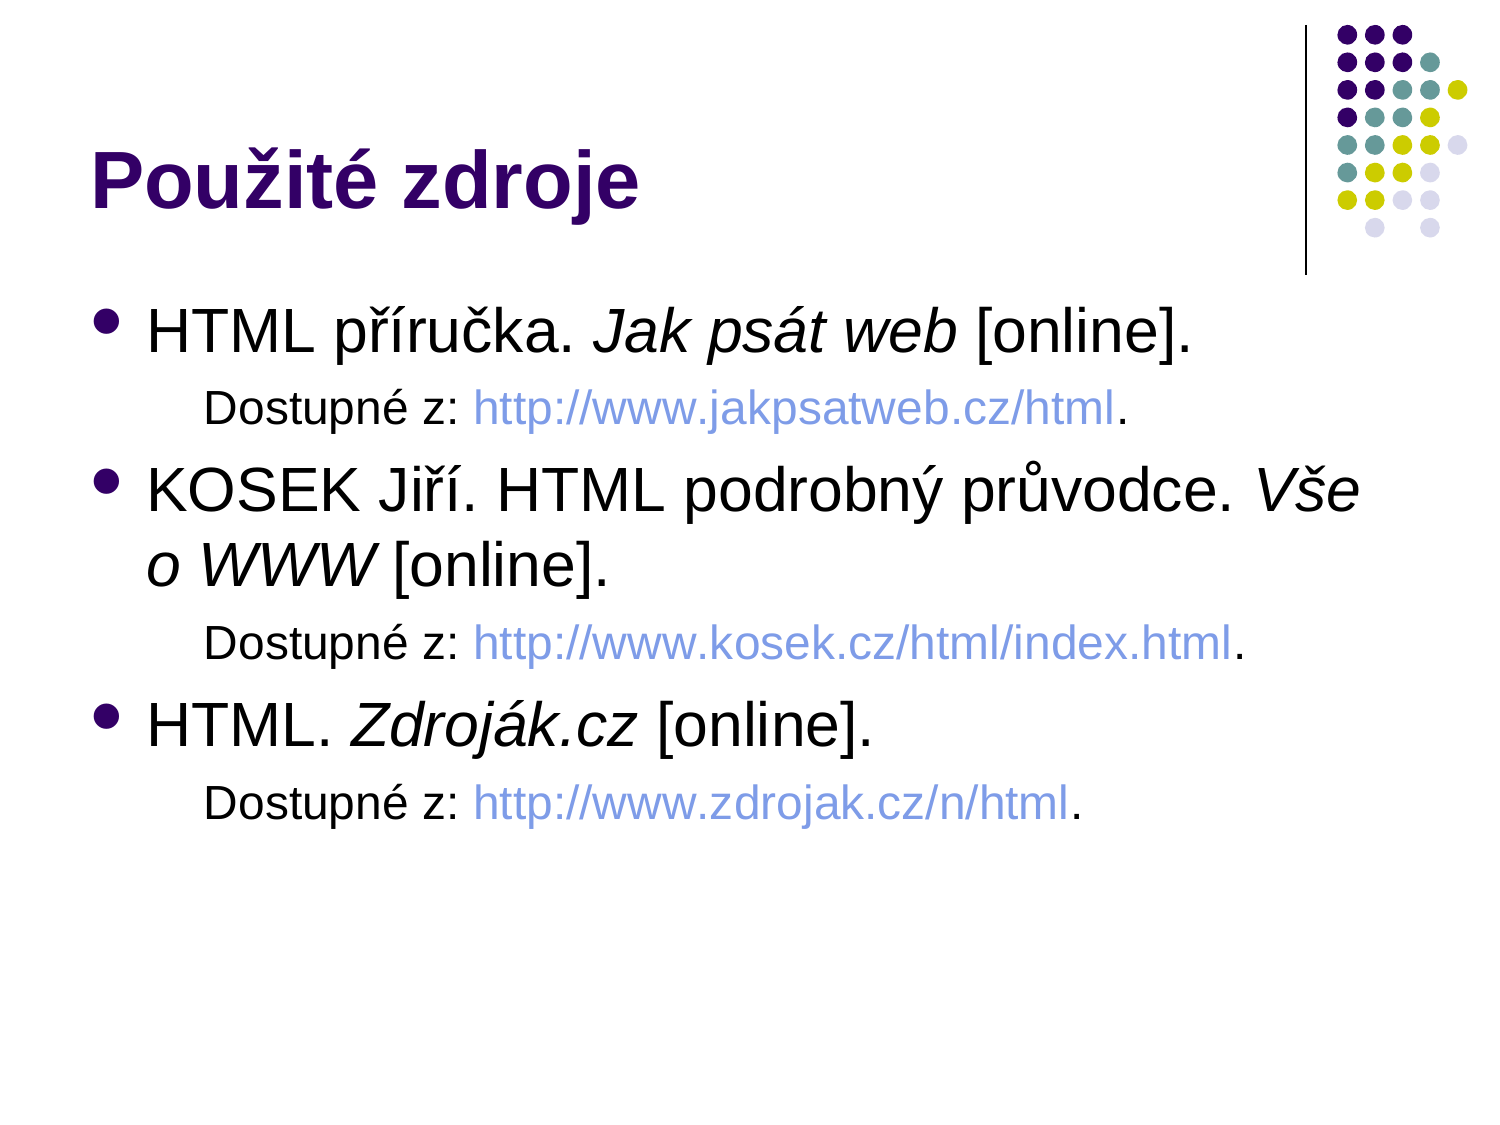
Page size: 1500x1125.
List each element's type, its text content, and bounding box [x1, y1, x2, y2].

list HTML příručka. Jak psát web [online]. Dostupné z: http://www.jakpsatweb.cz/html. KOSEK Jiří. HTML podrobný průvodce. Vše o WWW [online]. Dostupné z: http://www.kosek.cz/html/index.html. HTML. Zdroják.cz [online]. Dostupné z: http://www.zdrojak.cz/n/html. [75, 282, 1426, 1006]
title Použité zdroje [74, 20, 1313, 233]
